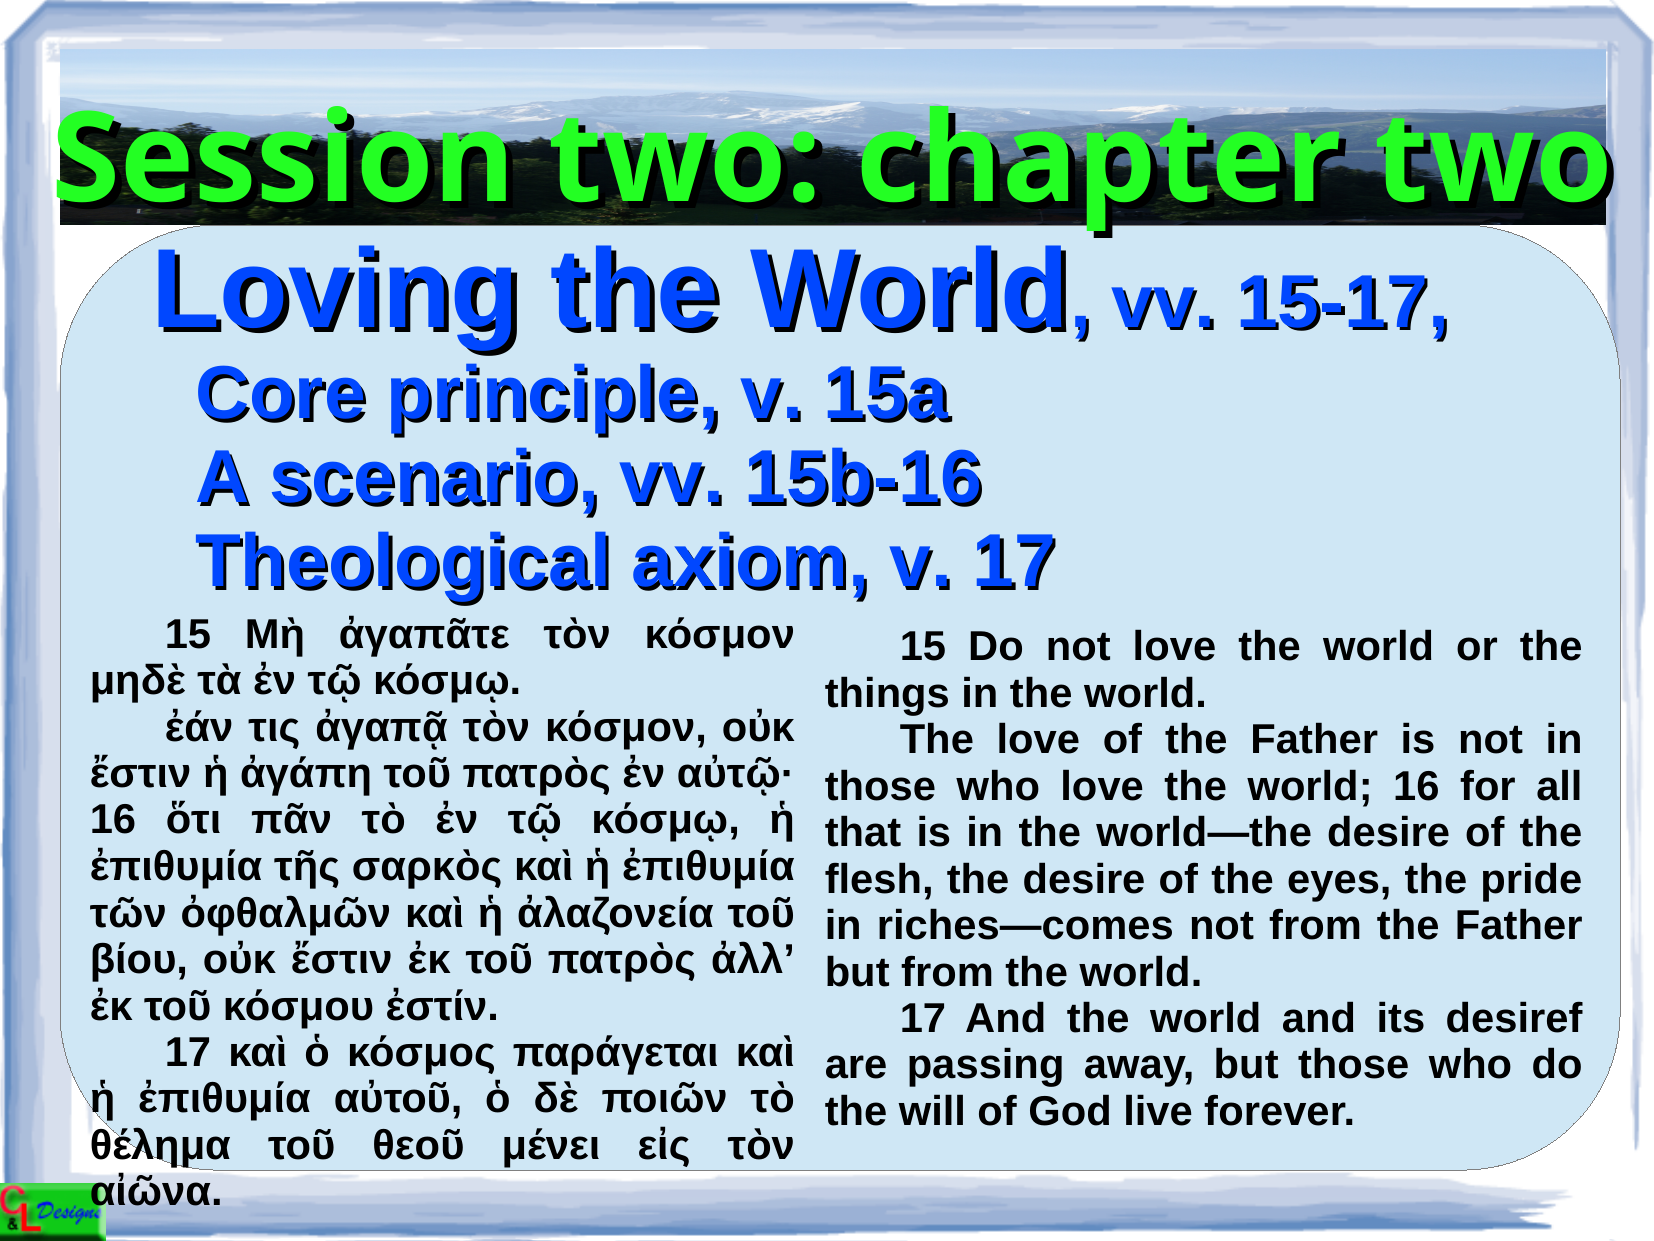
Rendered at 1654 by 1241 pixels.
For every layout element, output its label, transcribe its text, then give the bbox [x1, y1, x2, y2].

text_box [60, 277, 120, 1080]
text_box [811, 277, 1621, 1078]
picture [0, 0, 1654, 1241]
text_box 15 Do not love the world or the things in the world. The love of the Father is not in those who love the world; 16 for all that is in the world—the desire of the flesh, the desire of the eyes, the pride in riches—comes not from the Father but from the world. 17 And the world and its desiref are passing away, but those who do the will of God live forever. [810, 615, 1606, 1216]
text_box 15 Μὴ ἀγαπᾶτε τὸν κόσμον μηδὲ τὰ ἐν τῷ κόσμῳ. ἐάν τις ἀγαπᾷ τὸν κόσμον, οὐκ ἔστιν ἡ ἀγάπη τοῦ πατρὸς ἐν αὐτῷ· 16 ὅτι πᾶν τὸ ἐν τῷ κόσμῳ, ἡ ἐπιθυμία τῆς σαρκὸς καὶ ἡ ἐπιθυμία τῶν ὀφθαλμῶν καὶ ἡ ἀλαζονεία τοῦ βίου, οὐκ ἔστιν ἐκ τοῦ πατρὸς ἀλλʼ ἐκ τοῦ κόσμου ἐστίν. 17 καὶ ὁ κόσμος παράγεται καὶ ἡ ἐπιθυμία αὐτοῦ, ὁ δὲ ποιῶν τὸ θέλημα τοῦ θεοῦ μένει εἰς τὸν αἰῶνα. [75, 603, 811, 1241]
subtitle Loving the World, vv. 15-17, Core principle, v. 15a A scenario, vv. 15b-16 Theological axiom, v. 17 [120, 225, 1573, 604]
title Session two: chapter two [45, 29, 1621, 277]
